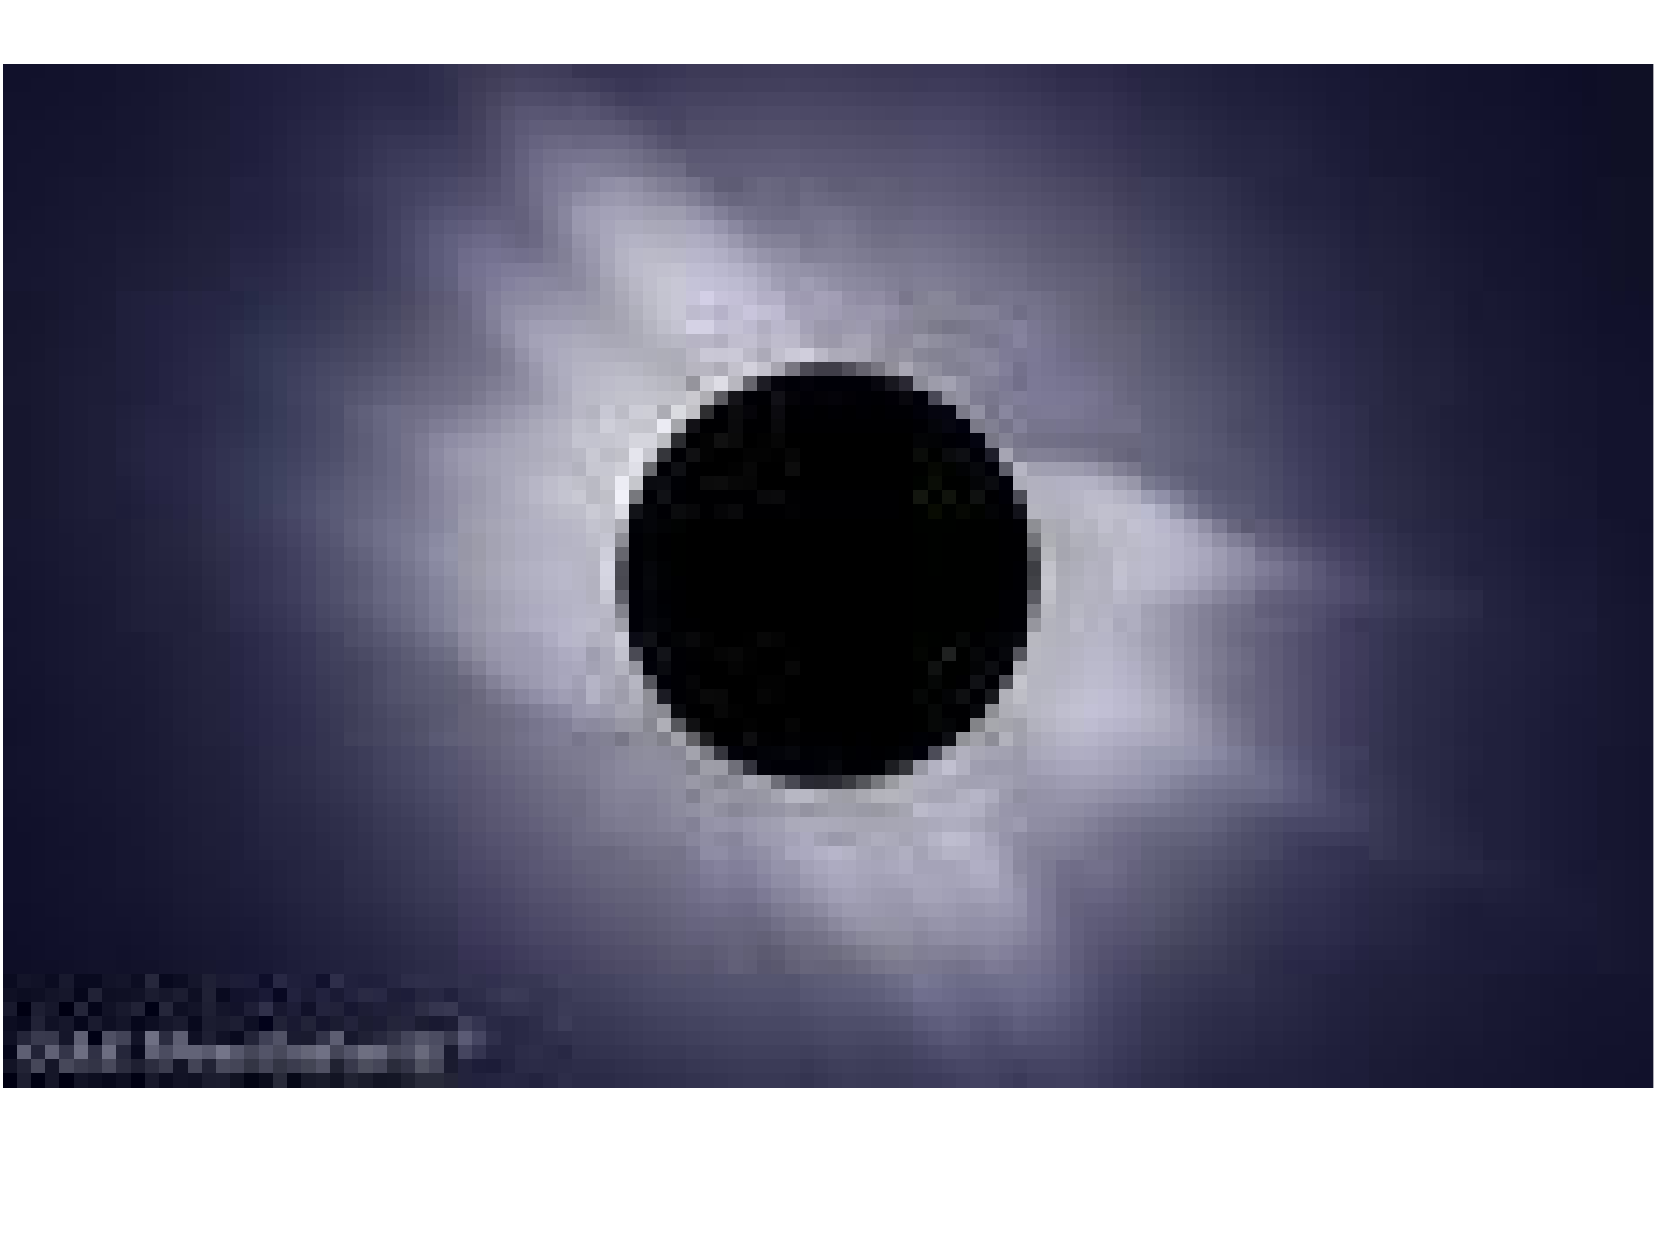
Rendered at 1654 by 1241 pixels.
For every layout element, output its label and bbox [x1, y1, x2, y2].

picture [3, 64, 1654, 1088]
